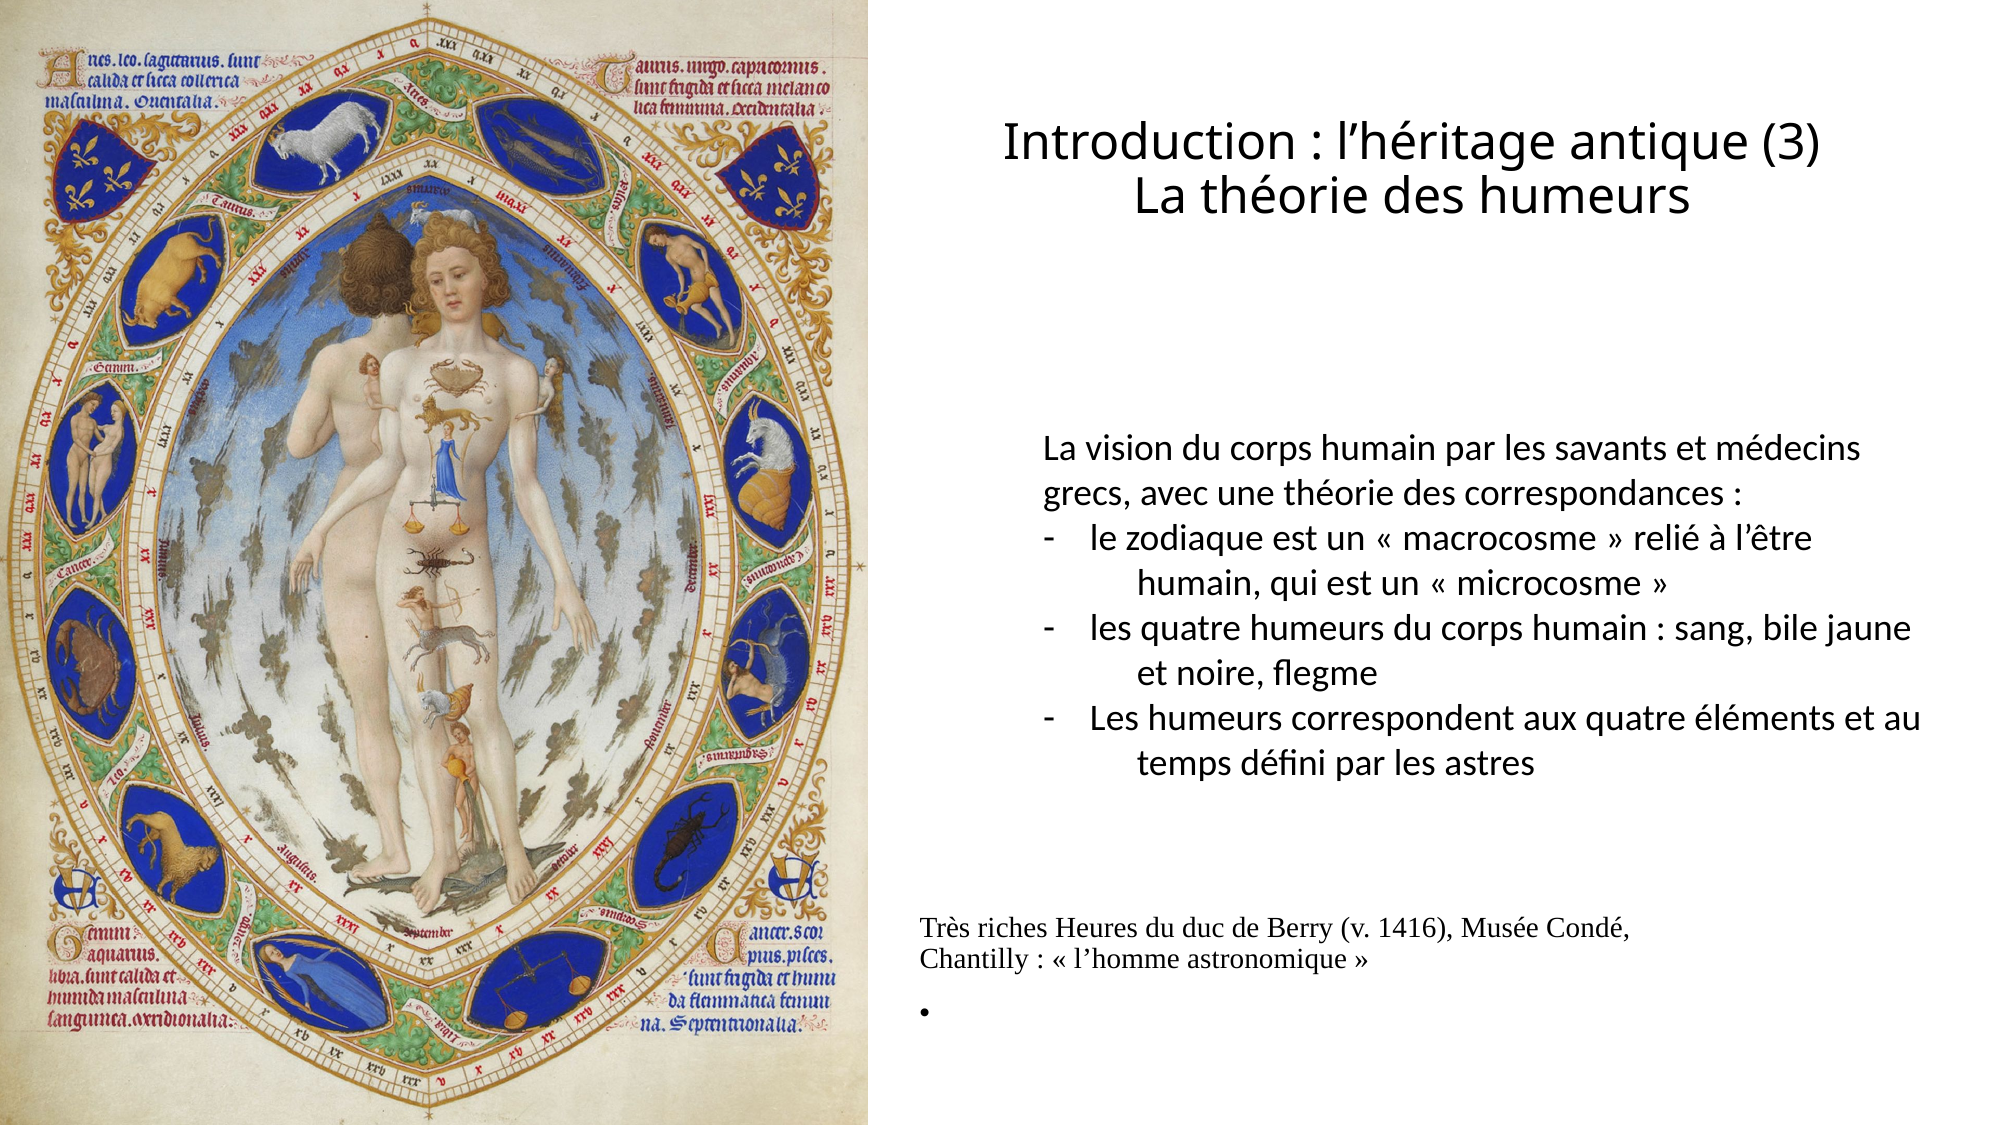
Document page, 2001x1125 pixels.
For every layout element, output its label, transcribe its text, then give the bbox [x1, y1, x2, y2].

list Très riches Heures du duc de Berry (v. 1416), Musée Condé, Chantilly : « l’homme astronomique » [904, 904, 1755, 1093]
title Introduction : l’héritage antique (3) La théorie des humeurs [962, 61, 1863, 279]
picture [0, 0, 868, 1125]
text_box La vision du corps humain par les savants et médecins grecs, avec une théorie des correspondances : le zodiaque est un « macrocosme » relié à l’être humain, qui est un « microcosme » les quatre humeurs du corps humain : sang, bile jaune et noire, flegme Les humeurs correspondent aux quatre éléments et au temps défini par les astres [1028, 415, 1951, 795]
